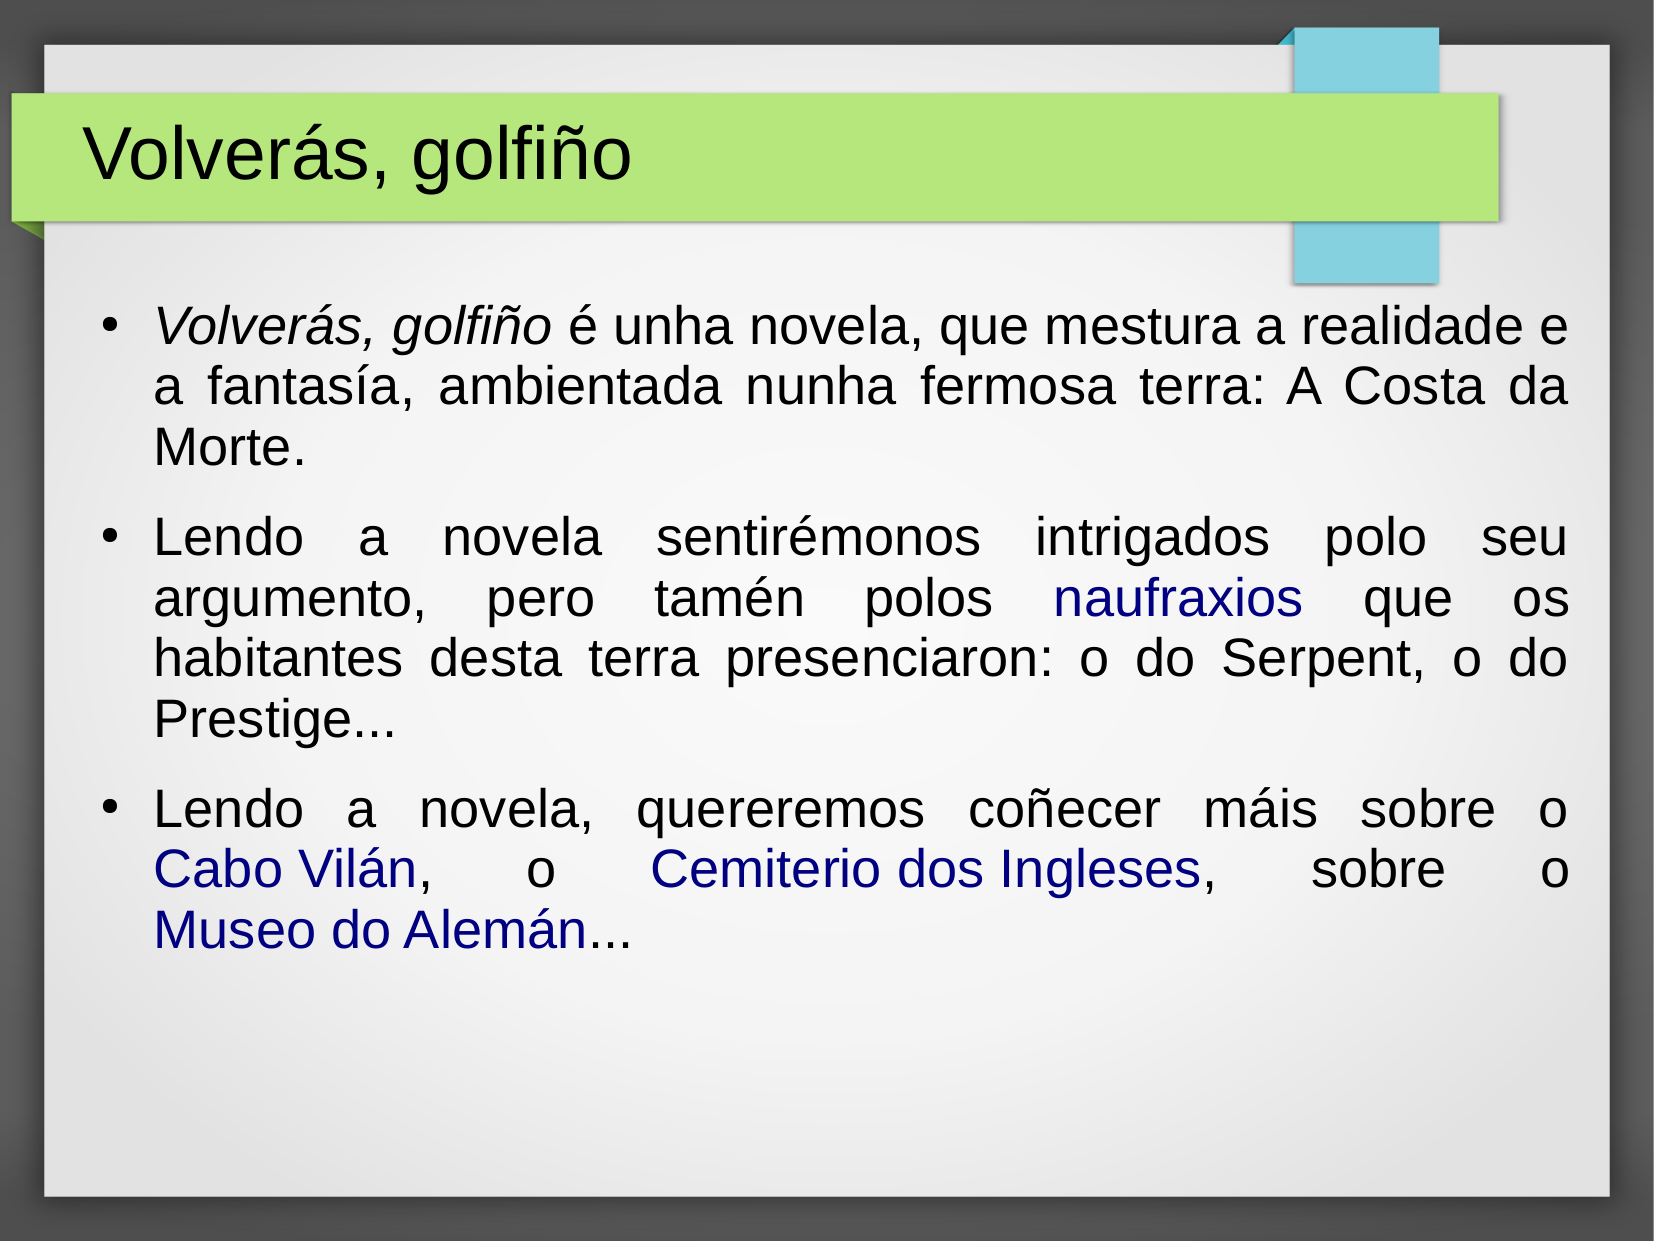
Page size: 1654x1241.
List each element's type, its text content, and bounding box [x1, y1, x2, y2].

title Volverás, golfiño [82, 94, 1264, 213]
picture [0, 0, 1654, 1241]
list Volverás, golfiño é unha novela, que mestura a realidade e a fantasía, ambientada nunha fermosa terra: A Costa da Morte. Lendo a novela sentirémonos intrigados polo seu argumento, pero tamén polos naufraxios que os habitantes desta terra presenciaron: o do Serpent, o do Prestige... Lendo a novela, quereremos coñecer máis sobre o Cabo Vilán, o Cemiterio dos Ingleses, sobre o Museo do Alemán... [82, 295, 1571, 1015]
